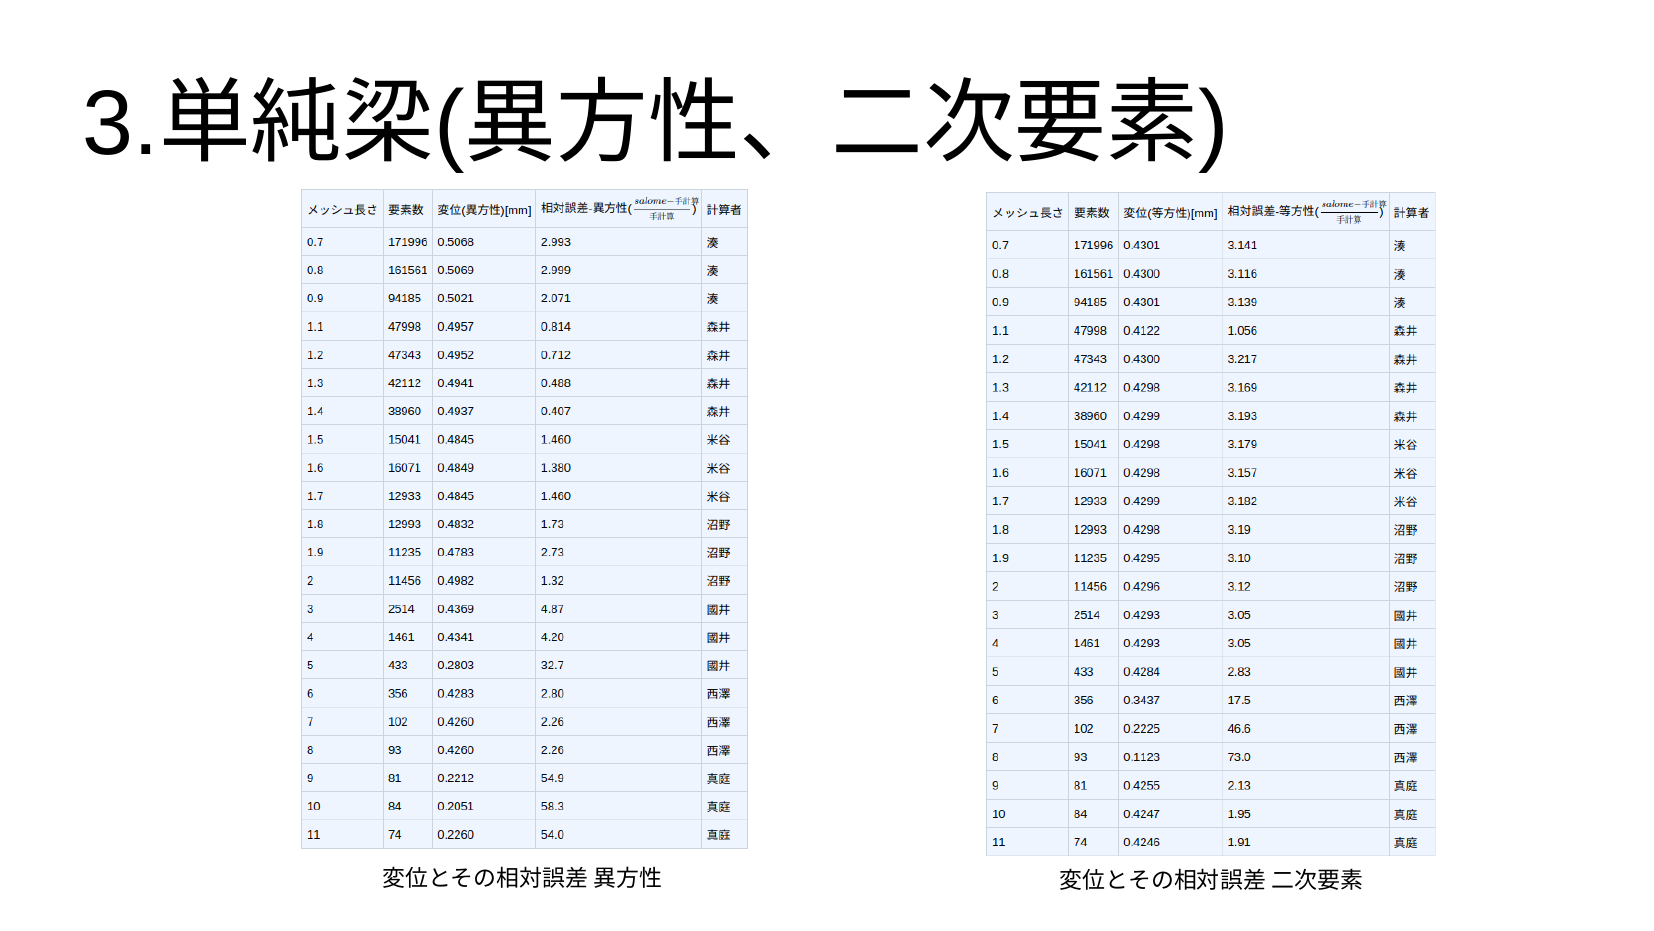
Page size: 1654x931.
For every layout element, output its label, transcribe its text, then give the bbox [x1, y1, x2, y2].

text_box 変位とその相対誤差 二次要素 [988, 854, 1436, 903]
picture [986, 192, 1436, 856]
text_box 変位とその相対誤差 異方性 [301, 852, 744, 901]
picture [301, 189, 751, 850]
title 3.単純梁(異方性、二次要素) [82, 37, 1571, 193]
